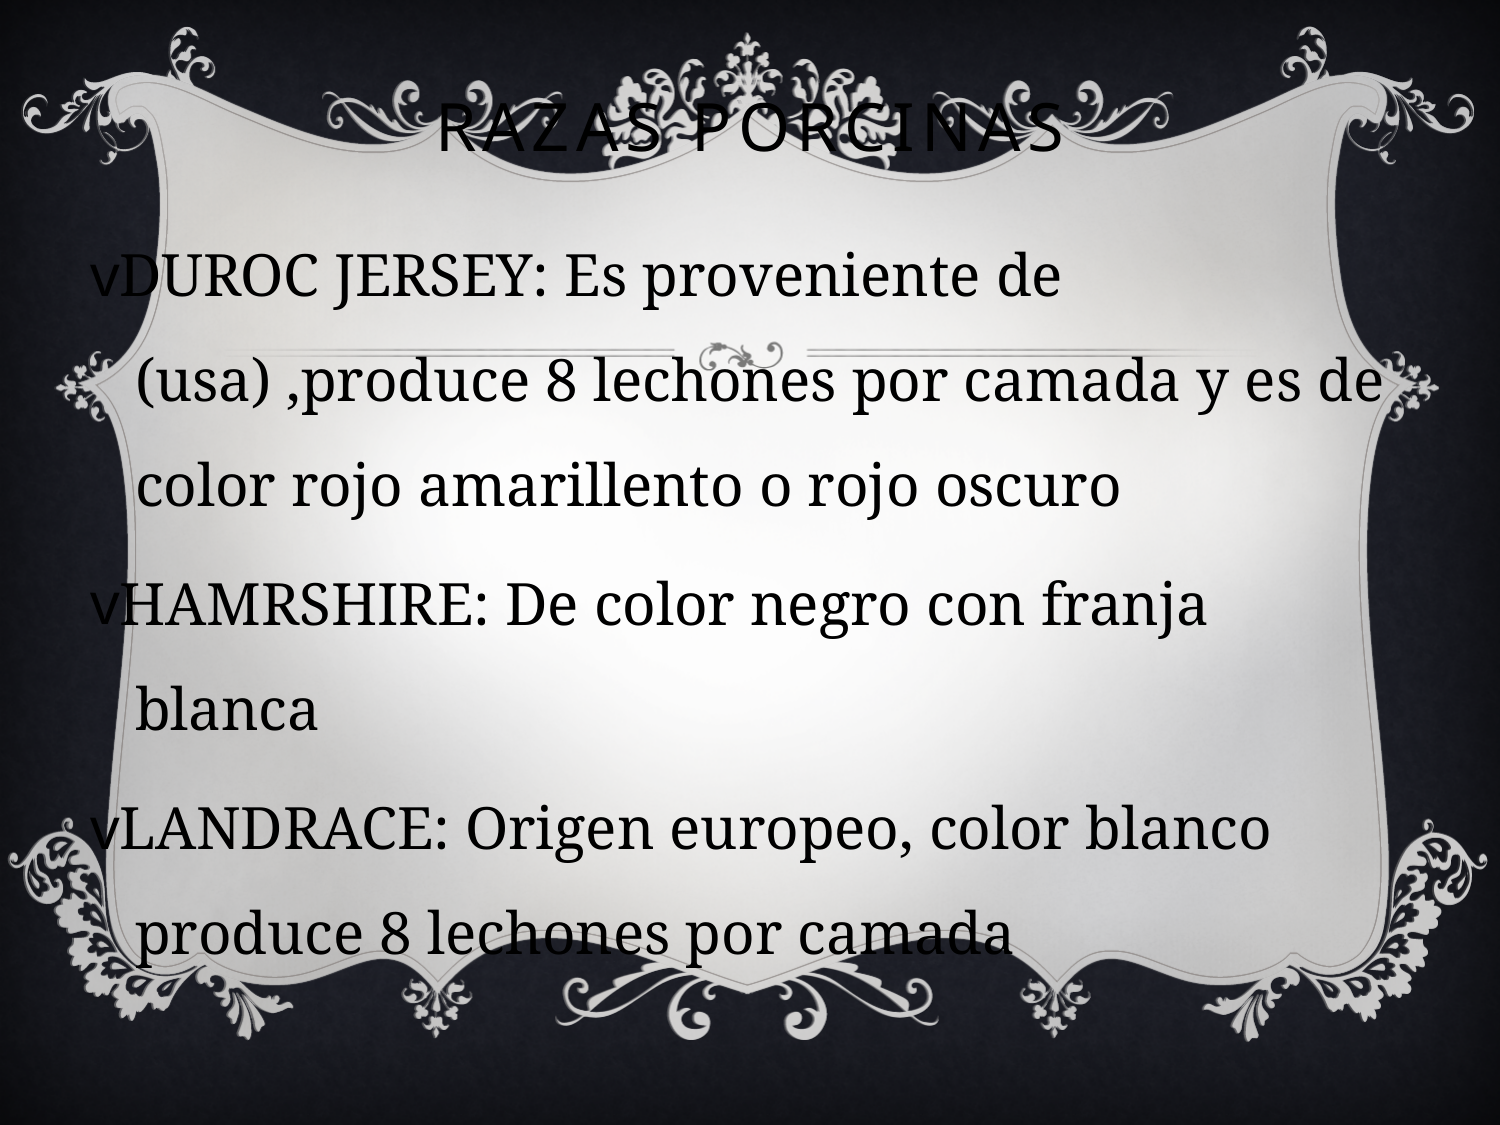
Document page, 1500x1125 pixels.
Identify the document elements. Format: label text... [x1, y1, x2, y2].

list DUROC JERSEY: Es proveniente de (usa) ,produce 8 lechones por camada y es de color rojo amarillento o rojo oscuro HAMRSHIRE: De color negro con franja blanca LANDRACE: Origen europeo, color blanco produce 8 lechones por camada [75, 196, 1426, 1005]
title Razas porcinas [75, 45, 1426, 173]
